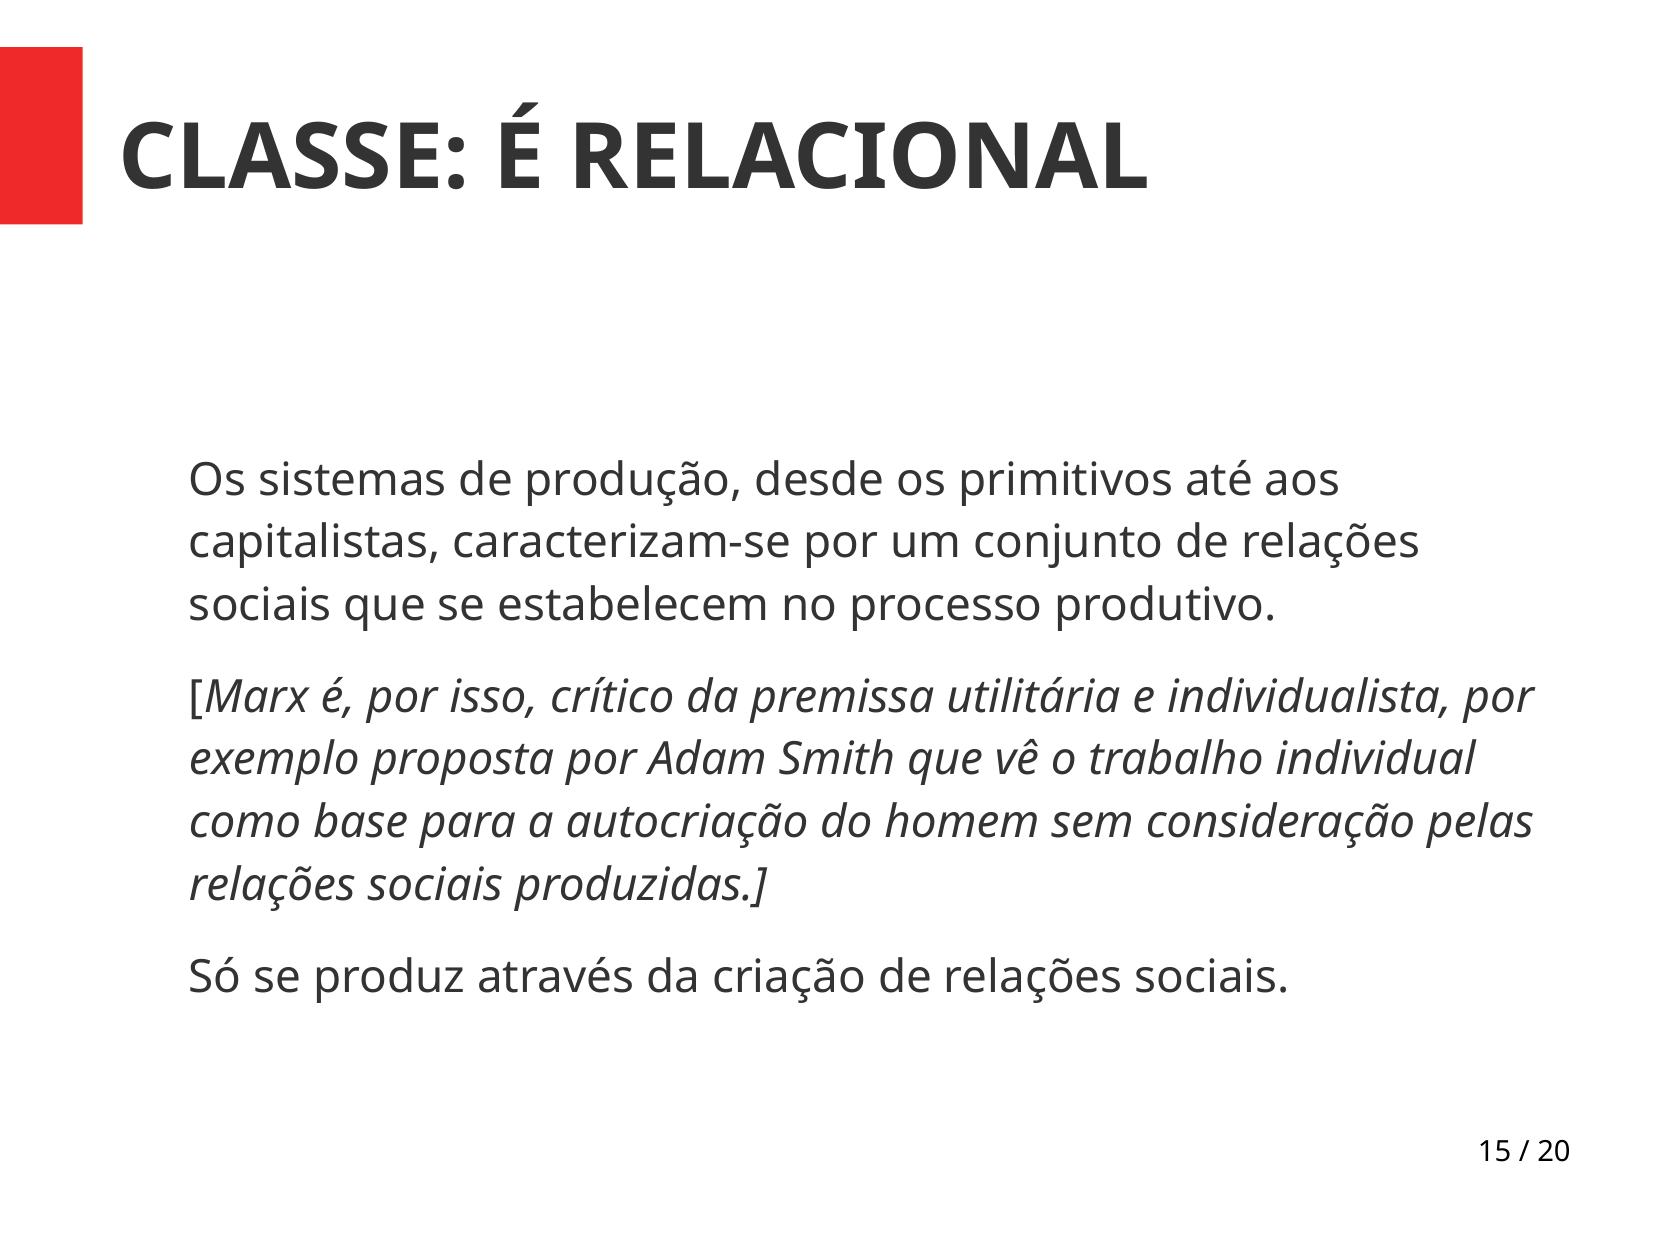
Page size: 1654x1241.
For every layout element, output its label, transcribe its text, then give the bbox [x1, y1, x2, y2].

title CLASSE: É RELACIONAL [118, 45, 1571, 260]
list Os sistemas de produção, desde os primitivos até aos capitalistas, caracterizam-se por um conjunto de relações sociais que se estabelecem no processo produtivo. [Marx é, por isso, crítico da premissa utilitária e individualista, por exemplo proposta por Adam Smith que vê o trabalho individual como base para a autocriação do homem sem consideração pelas relações sociais produzidas.] Só se produz através da criação de relações sociais. [118, 354, 1536, 1074]
